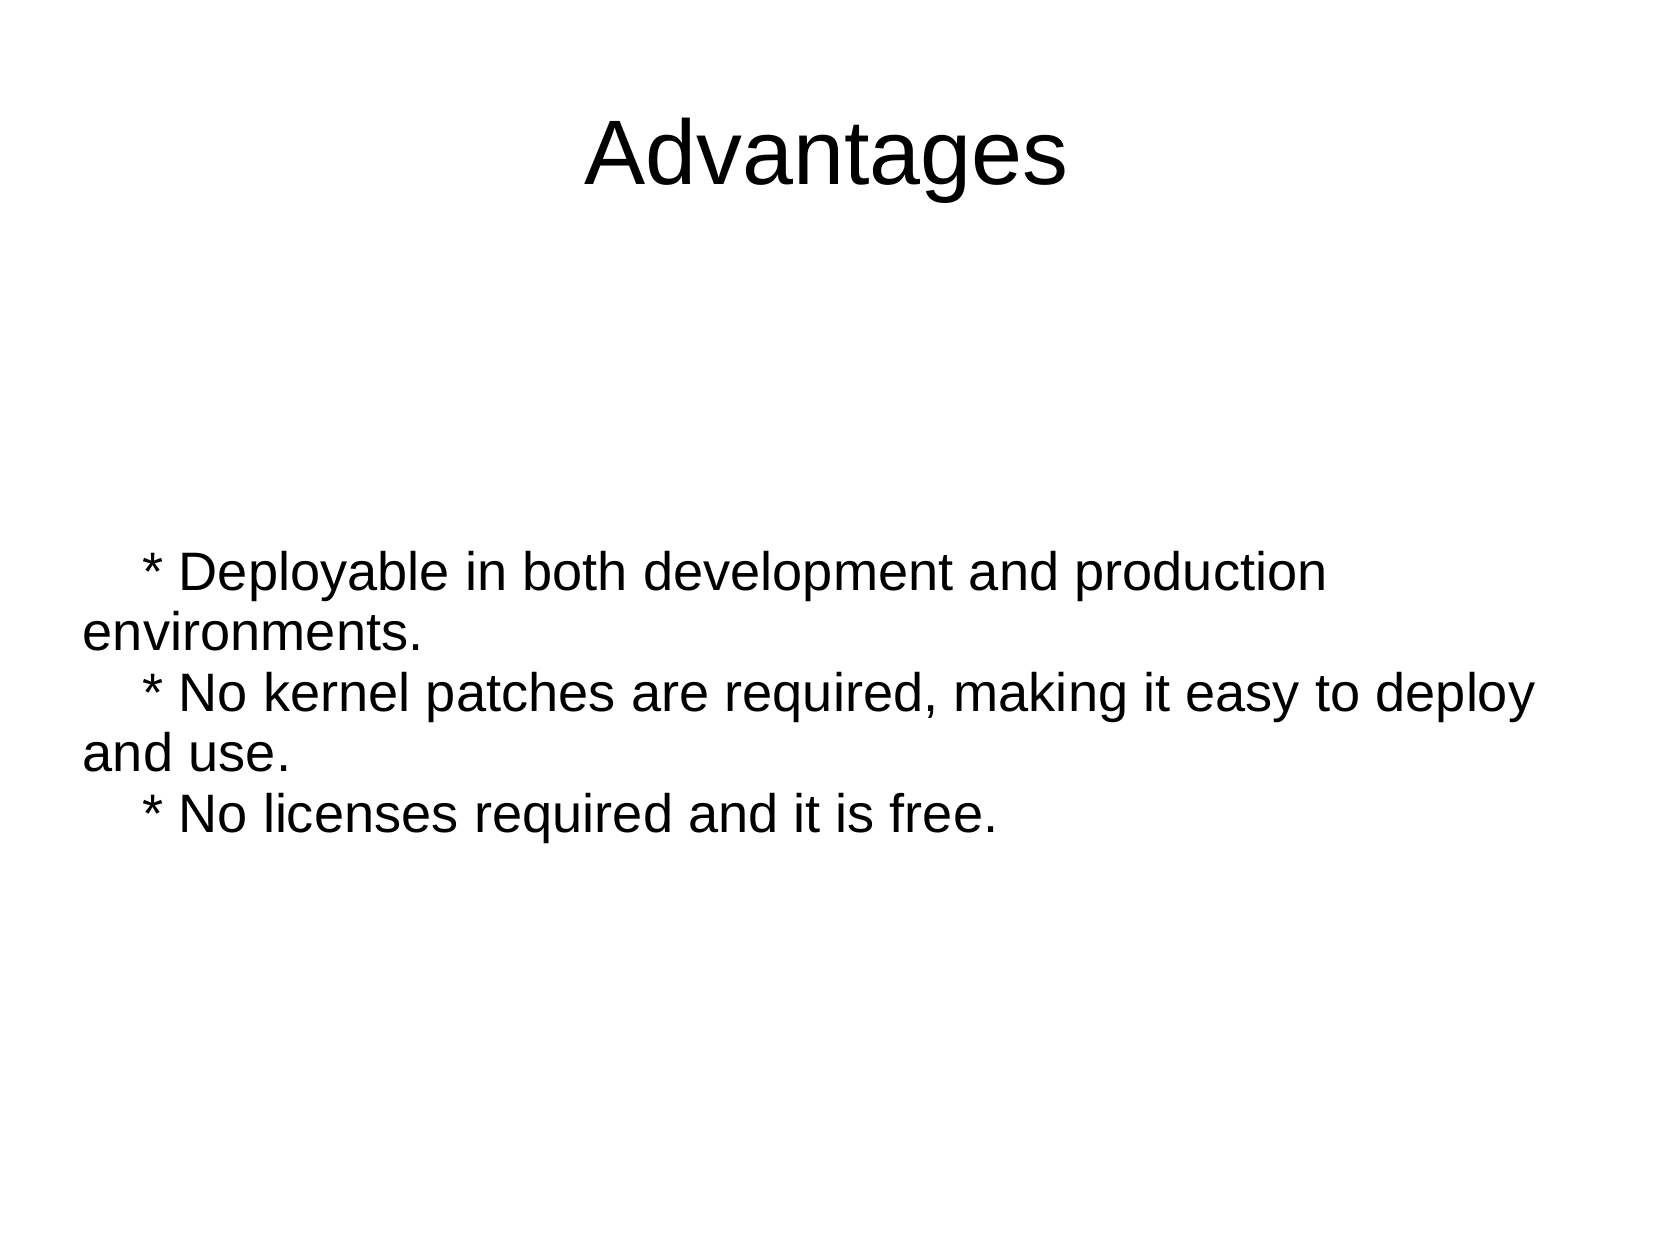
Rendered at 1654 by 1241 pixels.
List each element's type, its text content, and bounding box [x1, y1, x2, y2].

subtitle * Deployable in both development and production environments. * No kernel patches are required, making it easy to deploy and use. * No licenses required and it is free. [82, 297, 1571, 1102]
title Advantages [82, 49, 1571, 257]
